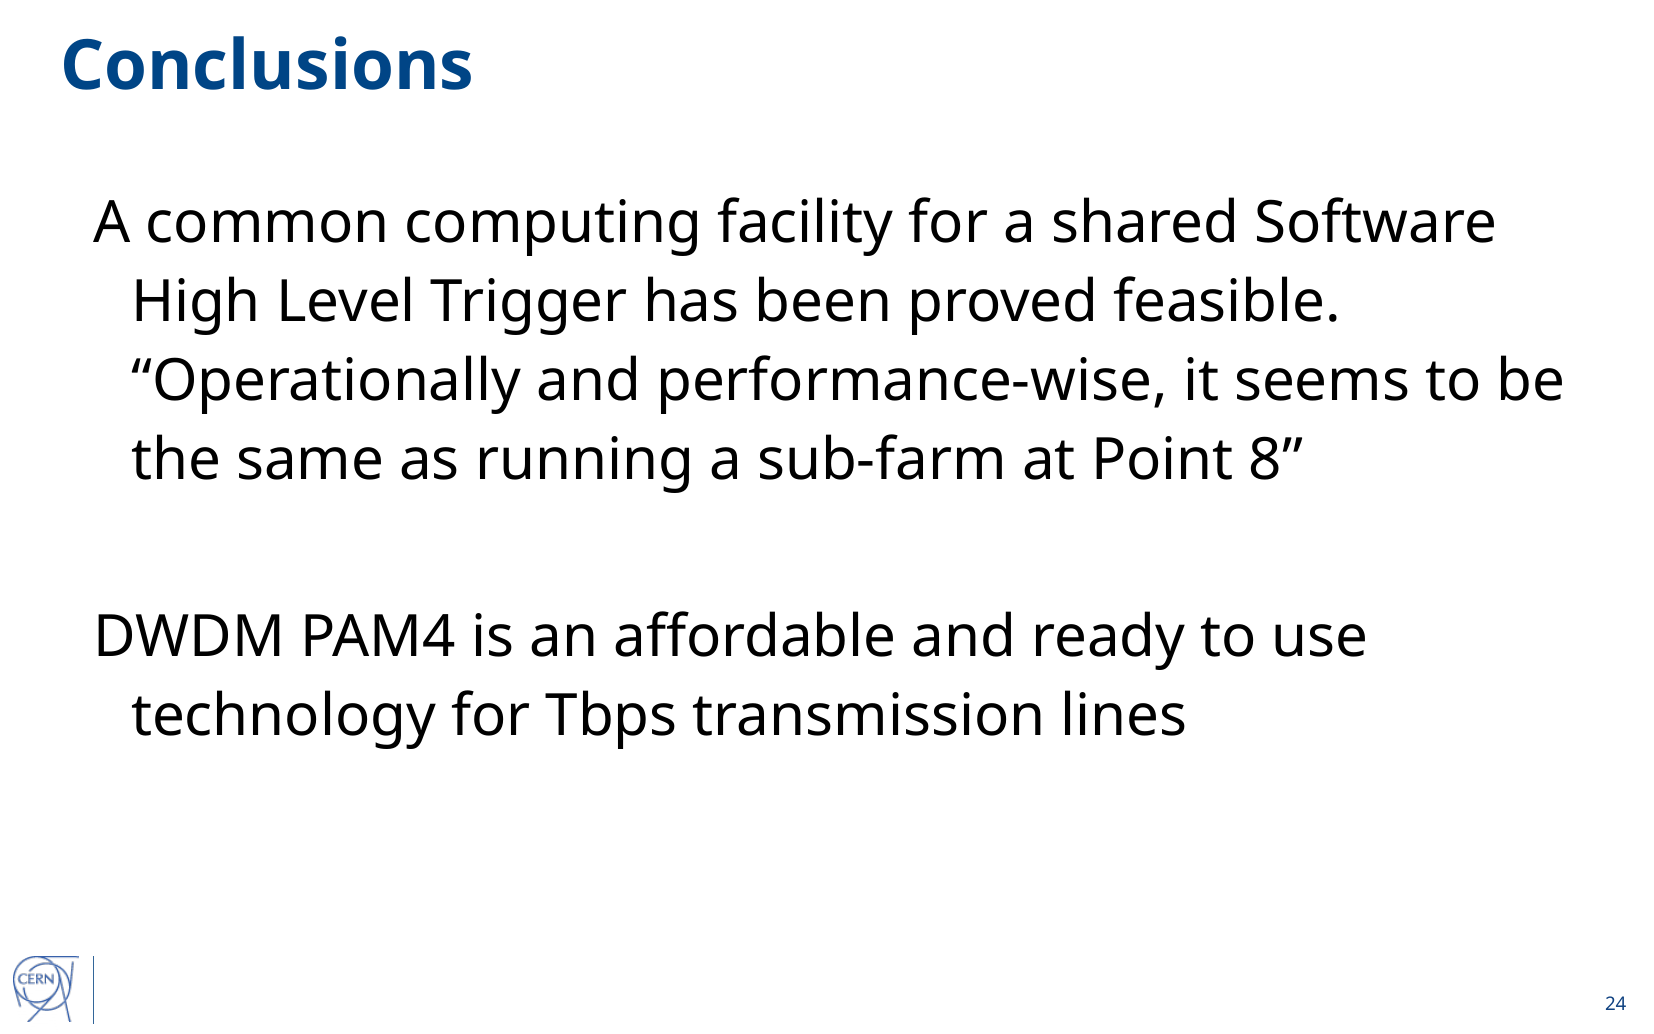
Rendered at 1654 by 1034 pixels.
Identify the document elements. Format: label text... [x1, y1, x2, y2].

text_box A common computing facility for a shared Software High Level Trigger has been proved feasible. “Operationally and performance-wise, it seems to be the same as running a sub-farm at Point 8” DWDM PAM4 is an affordable and ready to use technology for Tbps transmission lines [78, 172, 1606, 849]
picture [13, 956, 79, 1032]
title Conclusions [60, 0, 1528, 138]
